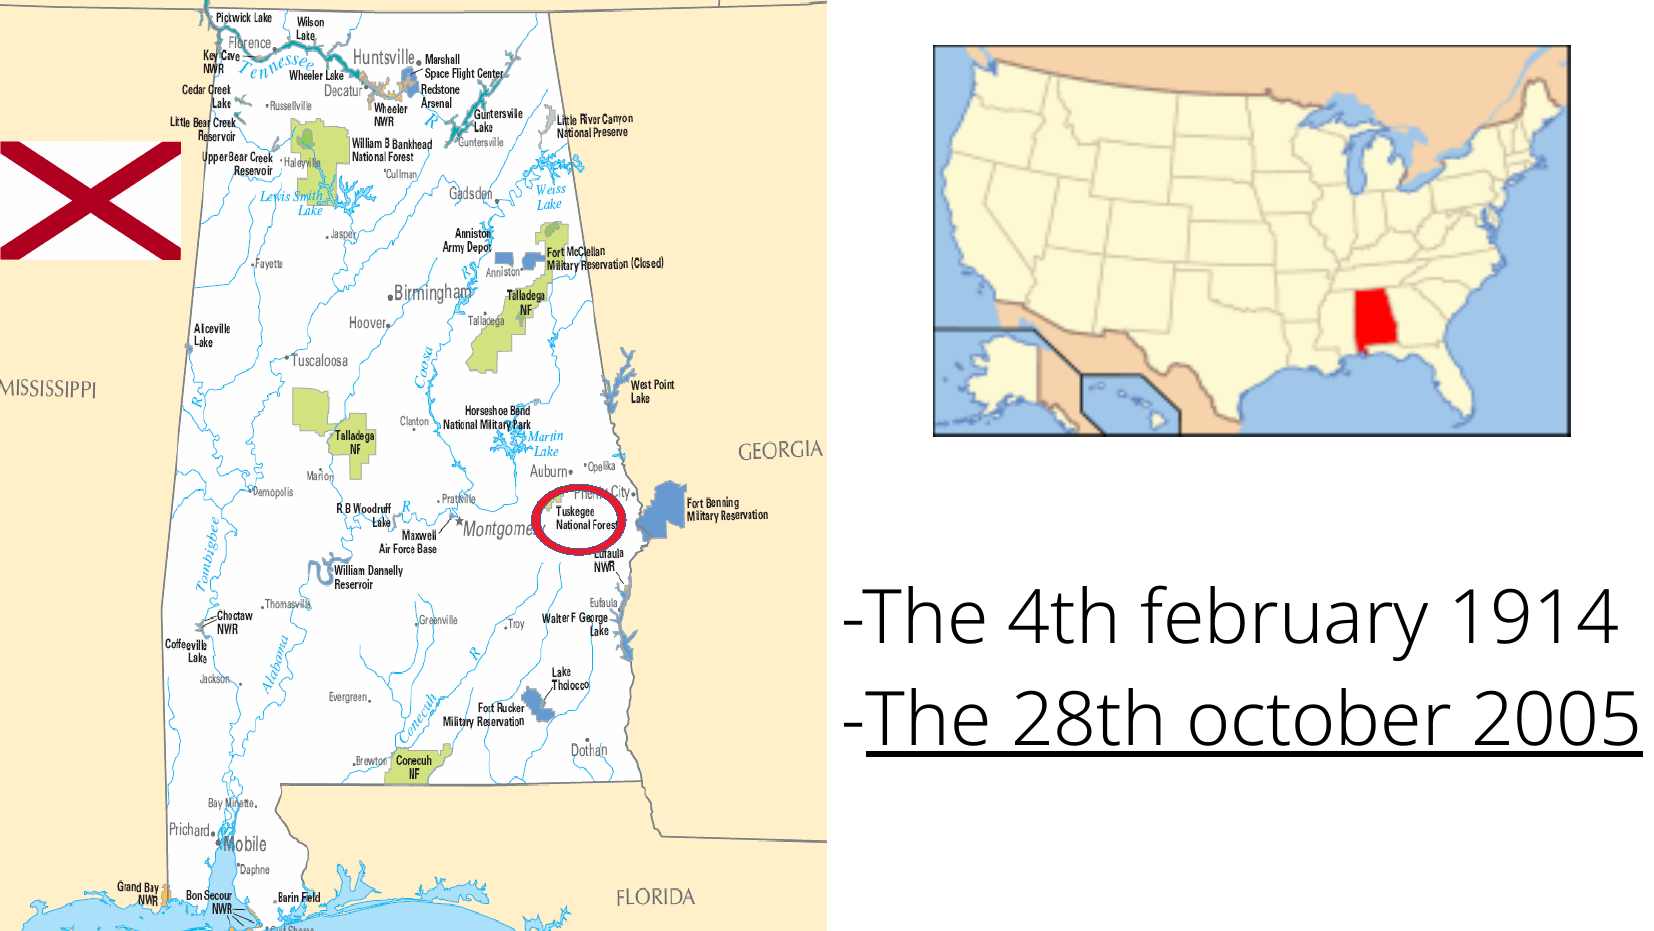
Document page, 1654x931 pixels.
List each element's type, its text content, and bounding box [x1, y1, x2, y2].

text_box [531, 484, 627, 556]
picture [0, 0, 827, 931]
picture [933, 45, 1571, 438]
text_box -The 4th february 1914 -The 28th october 2005 [826, 555, 1637, 721]
